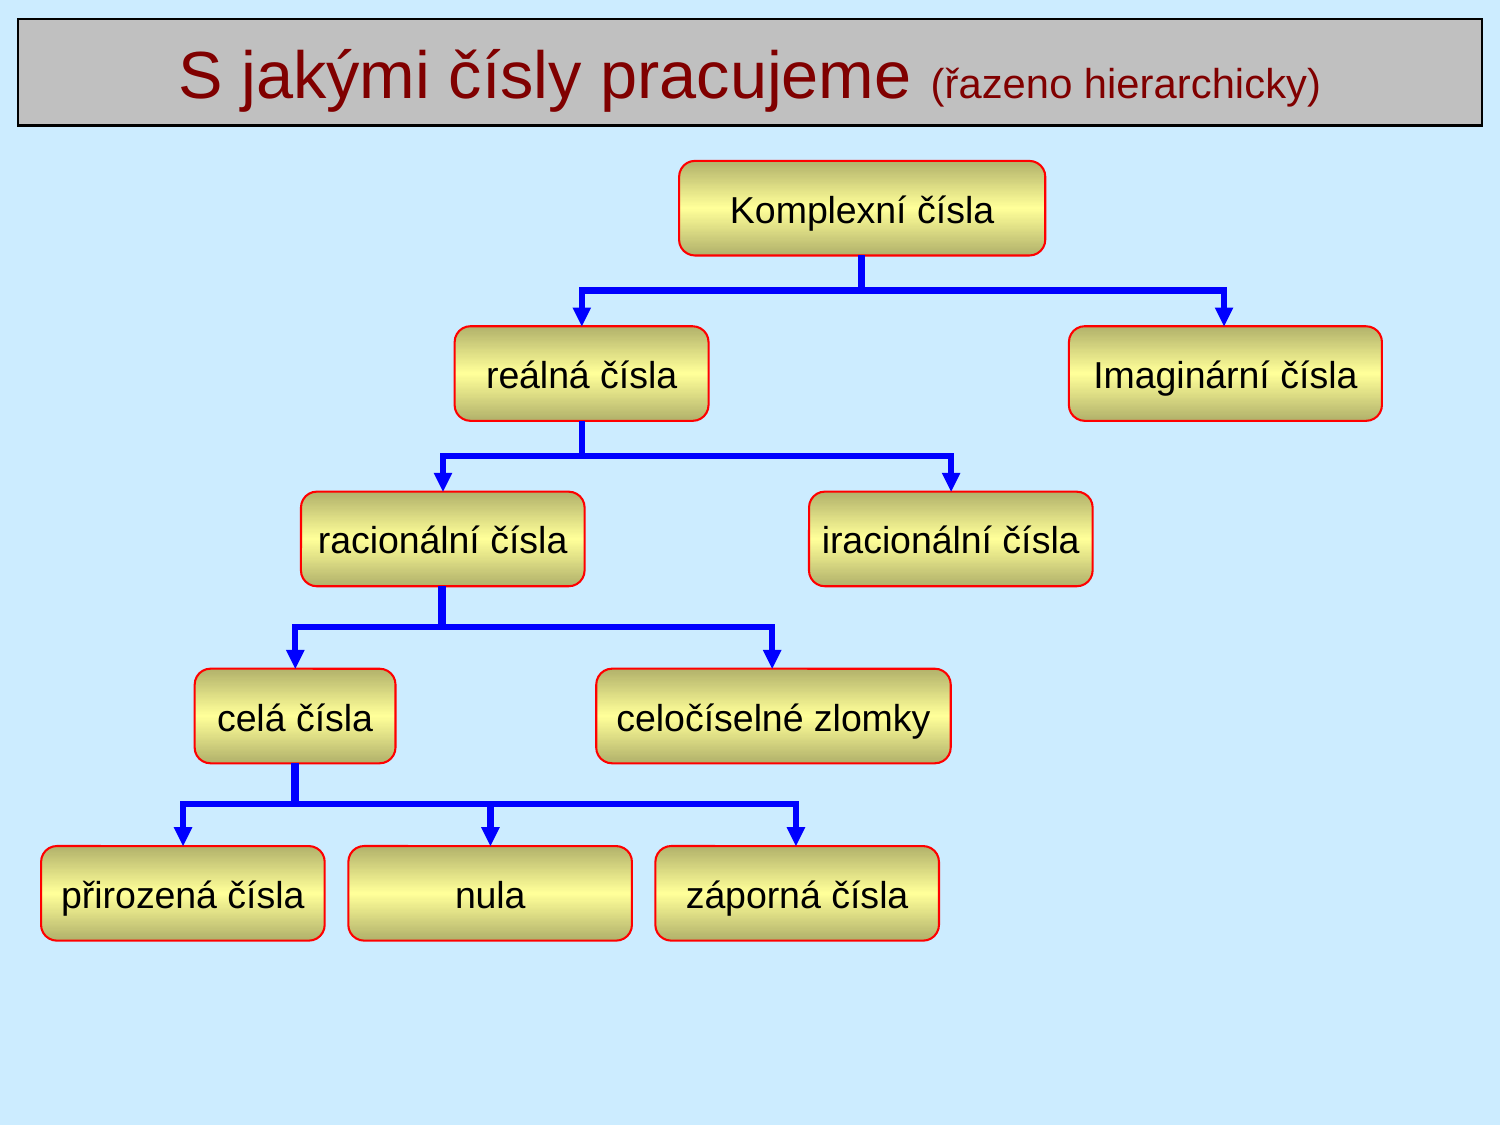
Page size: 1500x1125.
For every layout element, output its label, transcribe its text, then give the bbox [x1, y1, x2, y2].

text_box přirozená čísla [41, 846, 325, 941]
title S jakými čísly pracujeme (řazeno hierarchicky) [17, 19, 1483, 126]
text_box Komplexní čísla [679, 160, 1046, 256]
text_box racionální čísla [300, 491, 585, 587]
text_box záporná čísla [655, 846, 939, 941]
text_box iracionální čísla [808, 491, 1093, 587]
text_box celočíselné zlomky [596, 668, 951, 764]
text_box celá čísla [194, 668, 396, 764]
text_box Imaginární čísla [1068, 326, 1382, 421]
text_box nula [348, 846, 632, 941]
text_box reálná čísla [454, 326, 709, 421]
